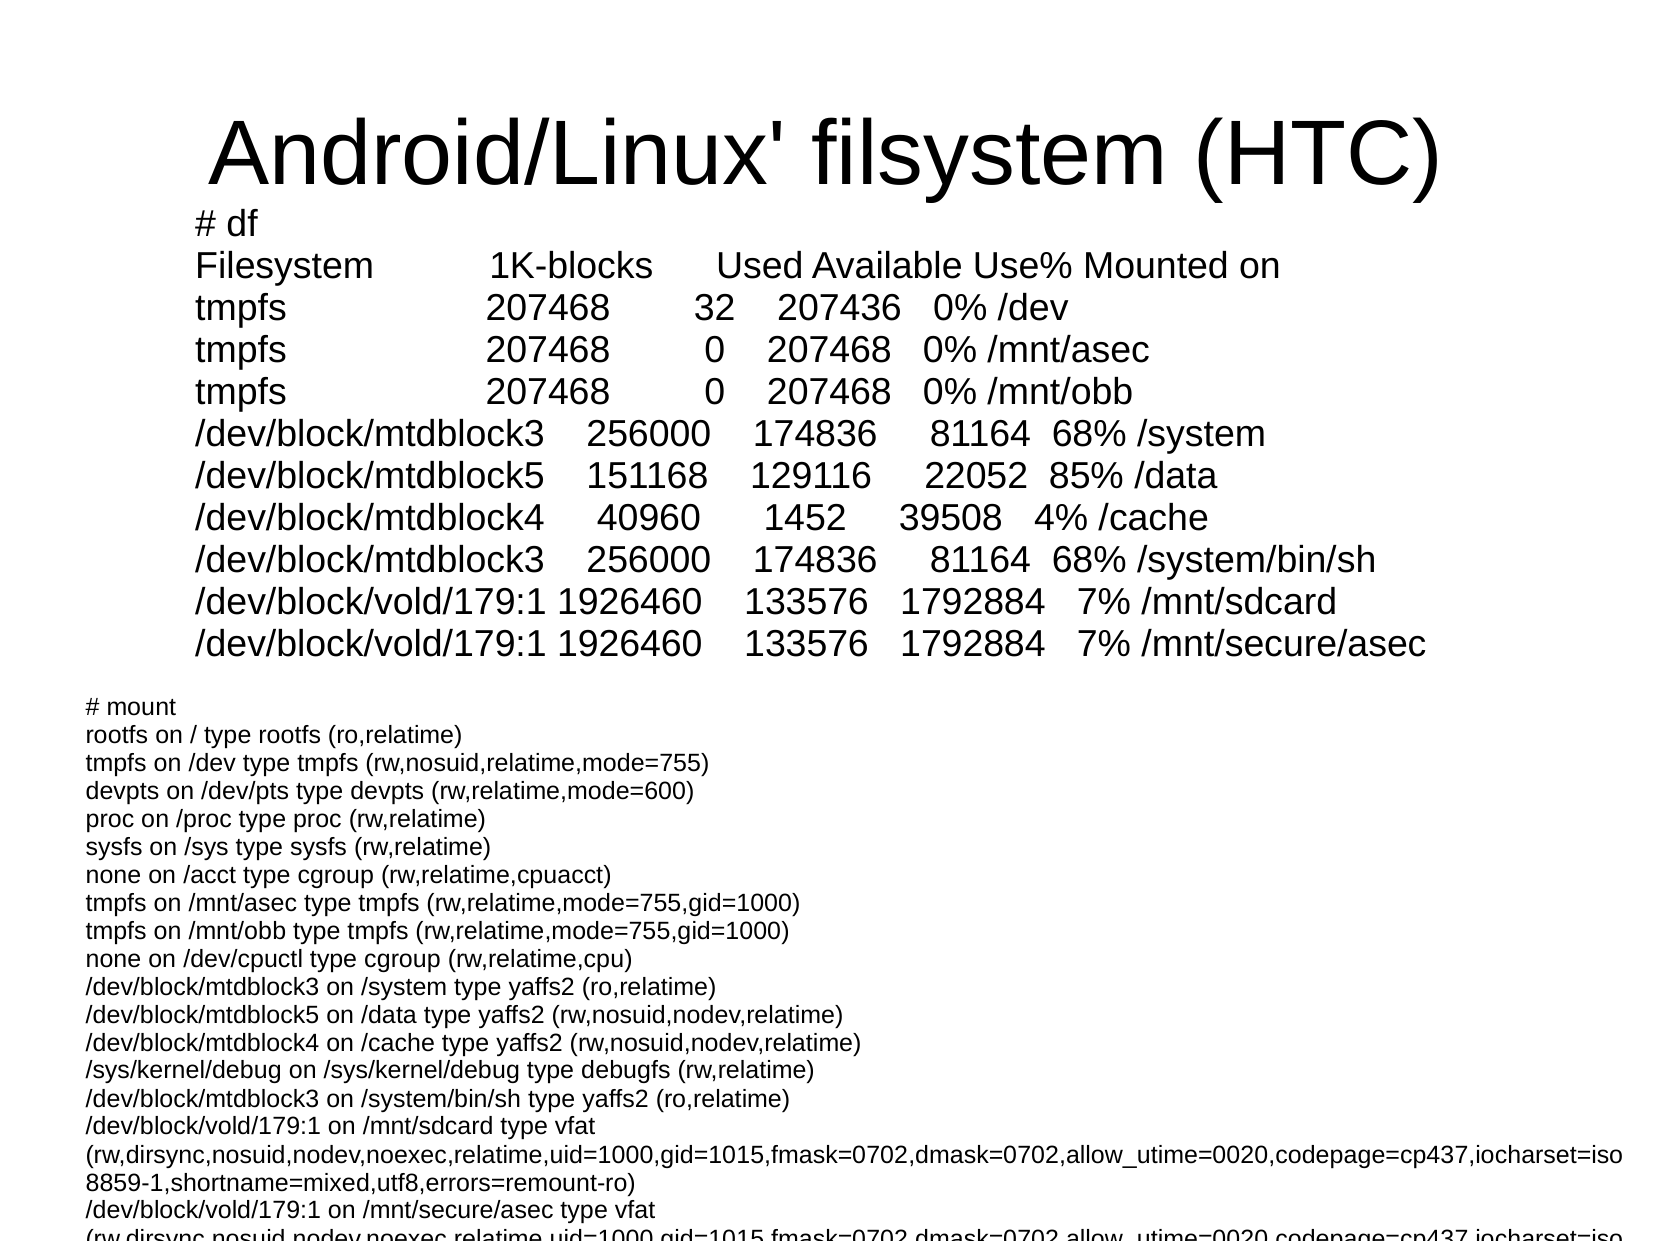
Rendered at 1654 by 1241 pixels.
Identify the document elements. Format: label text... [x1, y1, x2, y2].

text_box # mount rootfs on / type rootfs (ro,relatime) tmpfs on /dev type tmpfs (rw,nosuid,relatime,mode=755) devpts on /dev/pts type devpts (rw,relatime,mode=600) proc on /proc type proc (rw,relatime) sysfs on /sys type sysfs (rw,relatime) none on /acct type cgroup (rw,relatime,cpuacct) tmpfs on /mnt/asec type tmpfs (rw,relatime,mode=755,gid=1000) tmpfs on /mnt/obb type tmpfs (rw,relatime,mode=755,gid=1000) none on /dev/cpuctl type cgroup (rw,relatime,cpu) /dev/block/mtdblock3 on /system type yaffs2 (ro,relatime) /dev/block/mtdblock5 on /data type yaffs2 (rw,nosuid,nodev,relatime) /dev/block/mtdblock4 on /cache type yaffs2 (rw,nosuid,nodev,relatime) /sys/kernel/debug on /sys/kernel/debug type debugfs (rw,relatime) /dev/block/mtdblock3 on /system/bin/sh type yaffs2 (ro,relatime) /dev/block/vold/179:1 on /mnt/sdcard type vfat (rw,dirsync,nosuid,nodev,noexec,relatime,uid=1000,gid=1015,fmask=0702,dmask=0702,allow_utime=0020,codepage=cp437,iocharset=iso8859-1,shortname=mixed,utf8,errors=remount-ro) /dev/block/vold/179:1 on /mnt/secure/asec type vfat (rw,dirsync,nosuid,nodev,noexec,relatime,uid=1000,gid=1015,fmask=0702,dmask=0702,allow_utime=0020,codepage=cp437,iocharset=iso8859-1,shortname=mixed,utf8,errors=remount-ro) tmpfs on /mnt/sdcard/.android_secure type tmpfs (ro,relatime,size=0k,mode=000) /dev/block/dm-0 on /mnt/asec/com.svox.classic.langpack.dan_dnk_fem-1 type vfat (ro,dirsync,nosuid,nodev,relatime,uid=1000,fmask=0222,dmask=0222,codepage=cp437,iocharset=iso8859-1,shortname=mixed,utf8,errors=remount-ro) [70, 685, 1648, 1241]
text_box # df Filesystem 1K-blocks Used Available Use% Mounted on tmpfs 207468 32 207436 0% /dev tmpfs 207468 0 207468 0% /mnt/asec tmpfs 207468 0 207468 0% /mnt/obb /dev/block/mtdblock3 256000 174836 81164 68% /system /dev/block/mtdblock5 151168 129116 22052 85% /data /dev/block/mtdblock4 40960 1452 39508 4% /cache /dev/block/mtdblock3 256000 174836 81164 68% /system/bin/sh /dev/block/vold/179:1 1926460 133576 1792884 7% /mnt/sdcard /dev/block/vold/179:1 1926460 133576 1792884 7% /mnt/secure/asec [180, 194, 1595, 685]
title Android/Linux' filsystem (HTC) [82, 49, 1571, 257]
